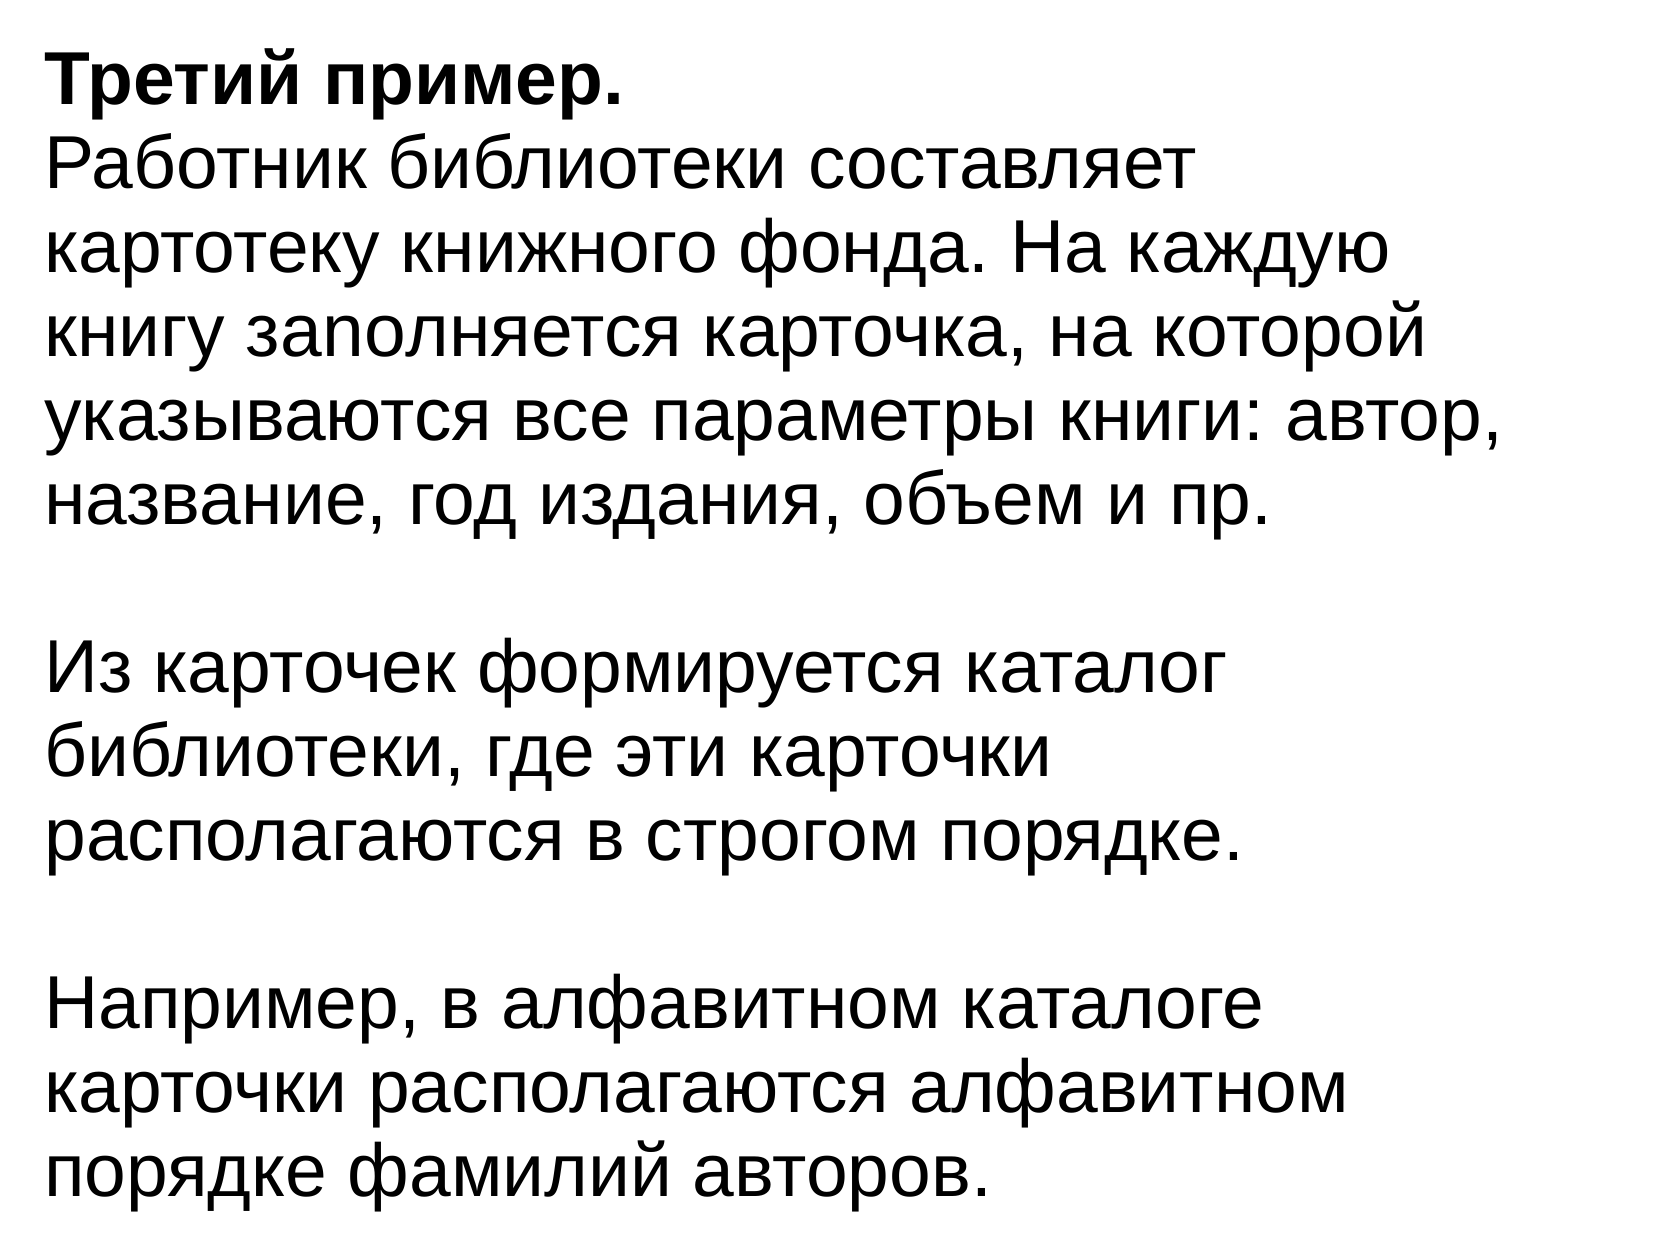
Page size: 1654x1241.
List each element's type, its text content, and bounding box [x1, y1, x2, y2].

text_box Третий пример. Работник библиотеки составляет картотеку книжного фонда. На каждую книгу зanoлняется карточка, на которой указываются все параметры книги: автор, название, год издания, объем и пр. Из карточек формируется каталог библиотеки, где эти карточки располагаются в строгом порядке. Например, в алфавитном каталоге карточки располагаются алфавитном порядке фамилий авторов. [29, 29, 1565, 1221]
